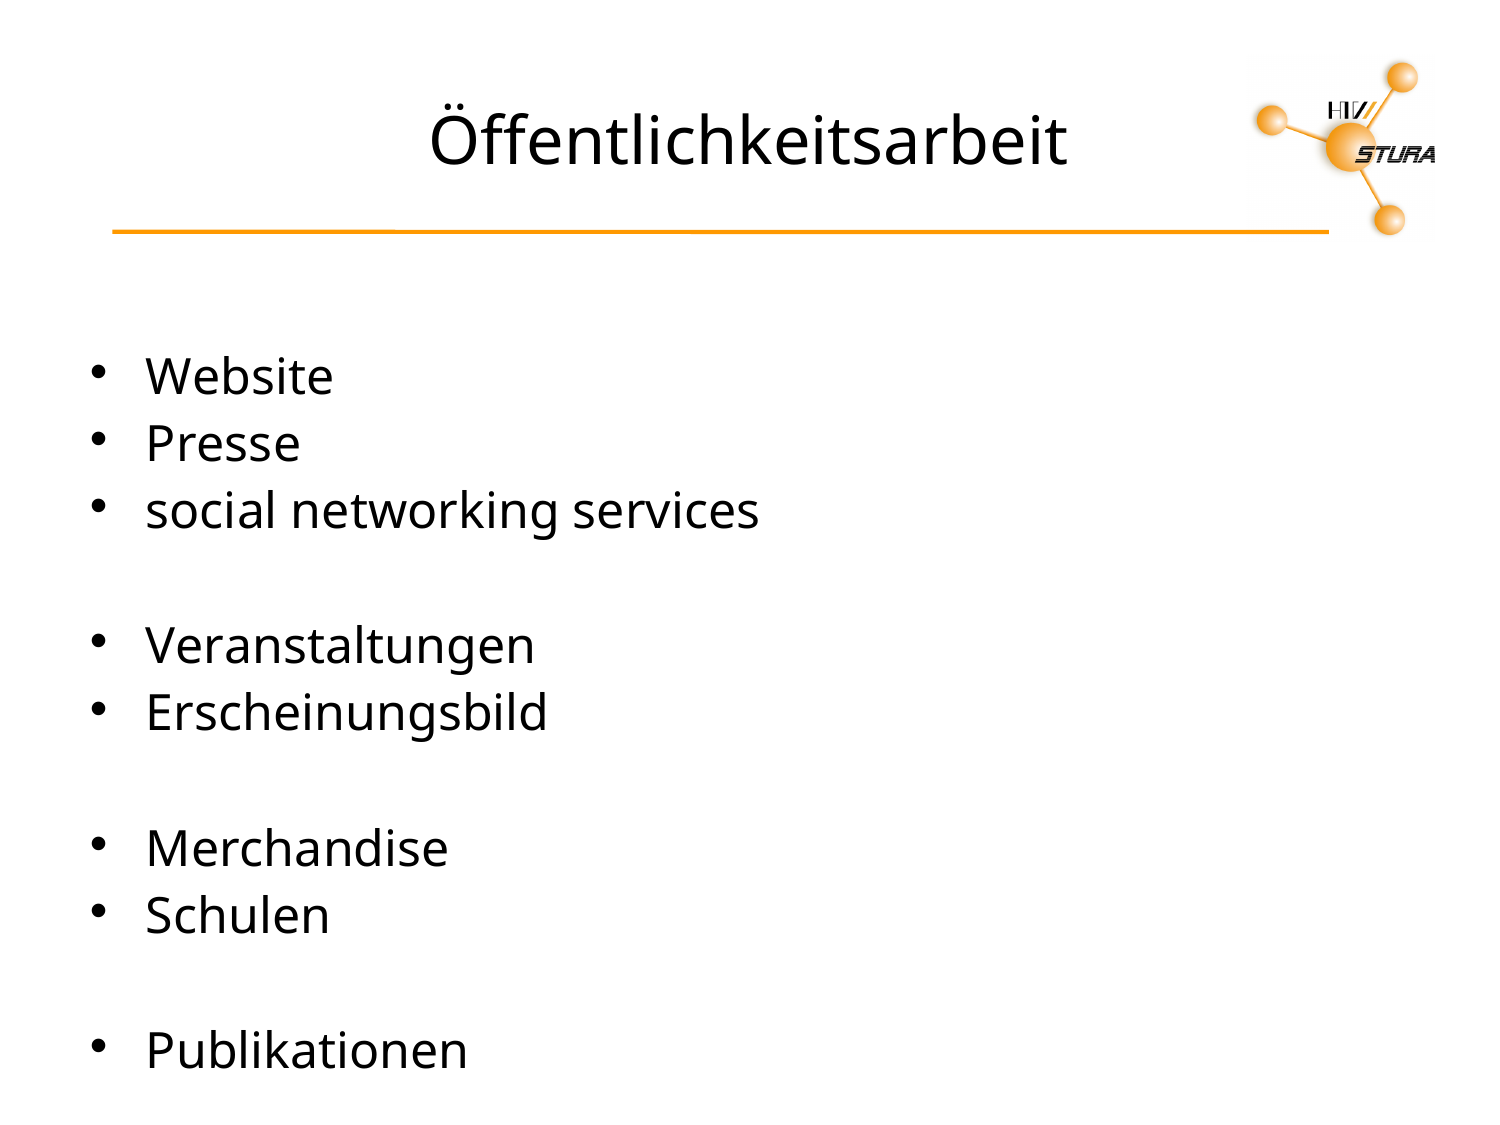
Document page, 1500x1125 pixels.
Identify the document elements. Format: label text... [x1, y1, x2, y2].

picture [1246, 54, 1435, 242]
list Website Presse social networking services Veranstaltungen Erscheinungsbild Merchandise Schulen Publikationen [75, 262, 1426, 1093]
title Öffentlichkeitsarbeit [74, 45, 1424, 233]
